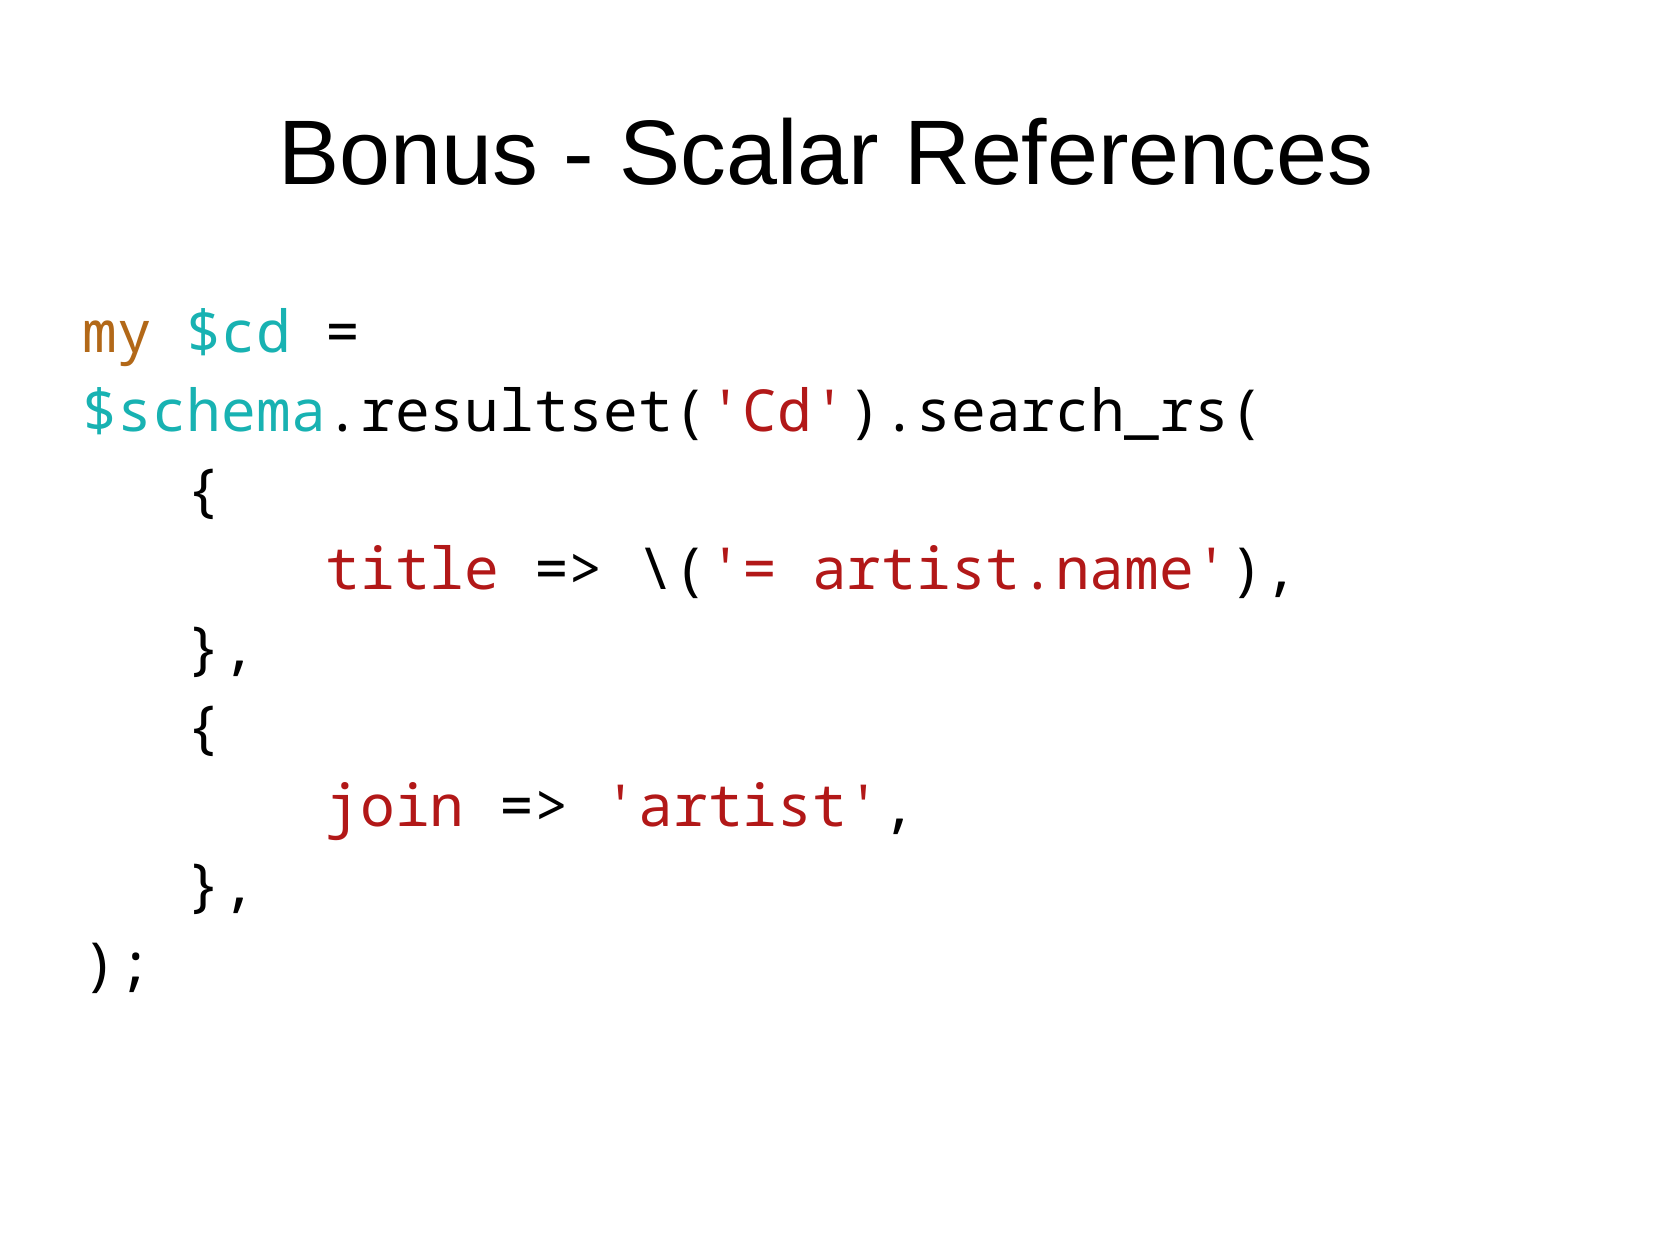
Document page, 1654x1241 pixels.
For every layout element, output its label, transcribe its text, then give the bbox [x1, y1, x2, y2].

list my $cd = $schema.resultset('Cd').search_rs( { title => \('= artist.name'), }, { join => 'artist', }, ); [82, 290, 1571, 1010]
title Bonus - Scalar References [82, 49, 1571, 257]
